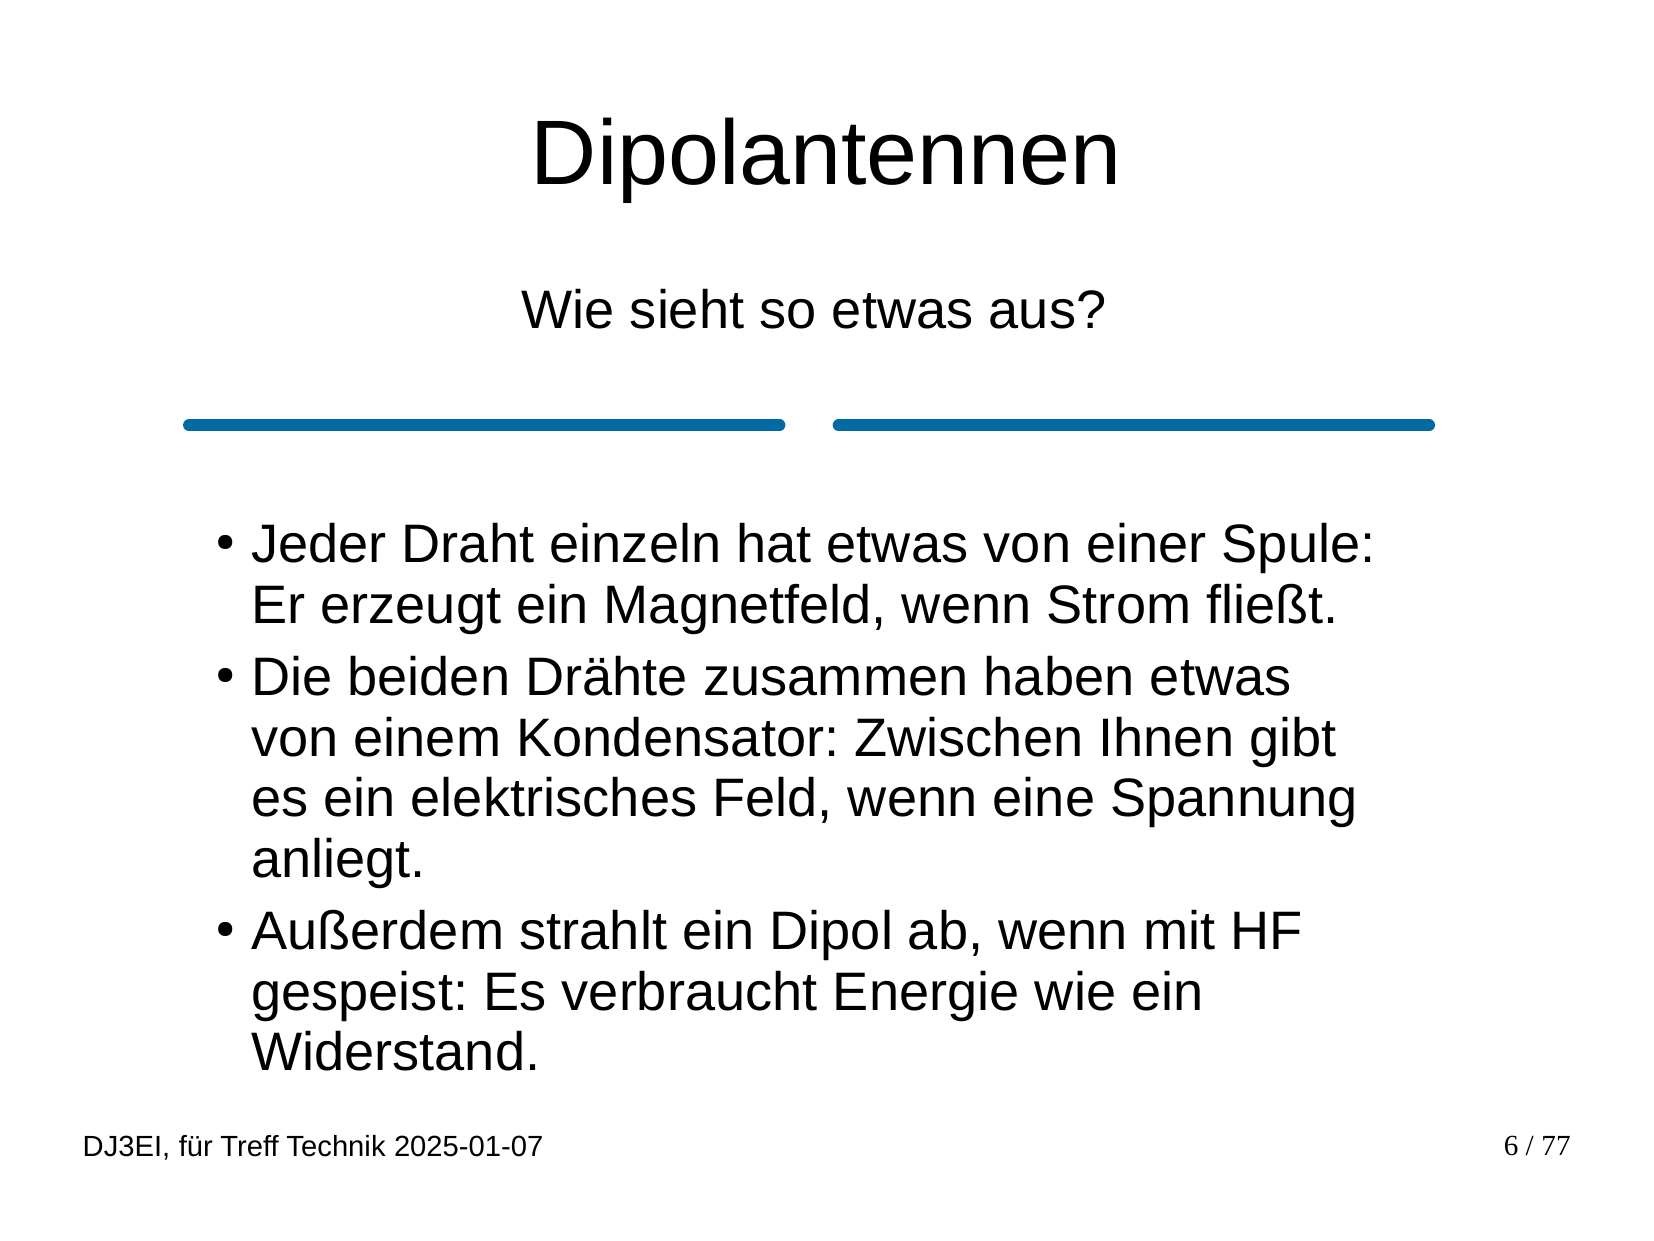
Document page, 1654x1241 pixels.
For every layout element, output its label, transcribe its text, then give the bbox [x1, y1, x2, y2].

text_box Wie sieht so etwas aus? [506, 271, 1123, 348]
text_box Jeder Draht einzeln hat etwas von einer Spule: Er erzeugt ein Magnetfeld, wenn Strom fließt. Die beiden Drähte zusammen haben etwas von einem Kondensator: Zwischen Ihnen gibt es ein elektrisches Feld, wenn eine Spannung anliegt. Außerdem strahlt ein Dipol ab, wenn mit HF gespeist: Es verbraucht Energie wie ein Widerstand. [200, 506, 1418, 1090]
title Dipolantennen [82, 49, 1571, 257]
